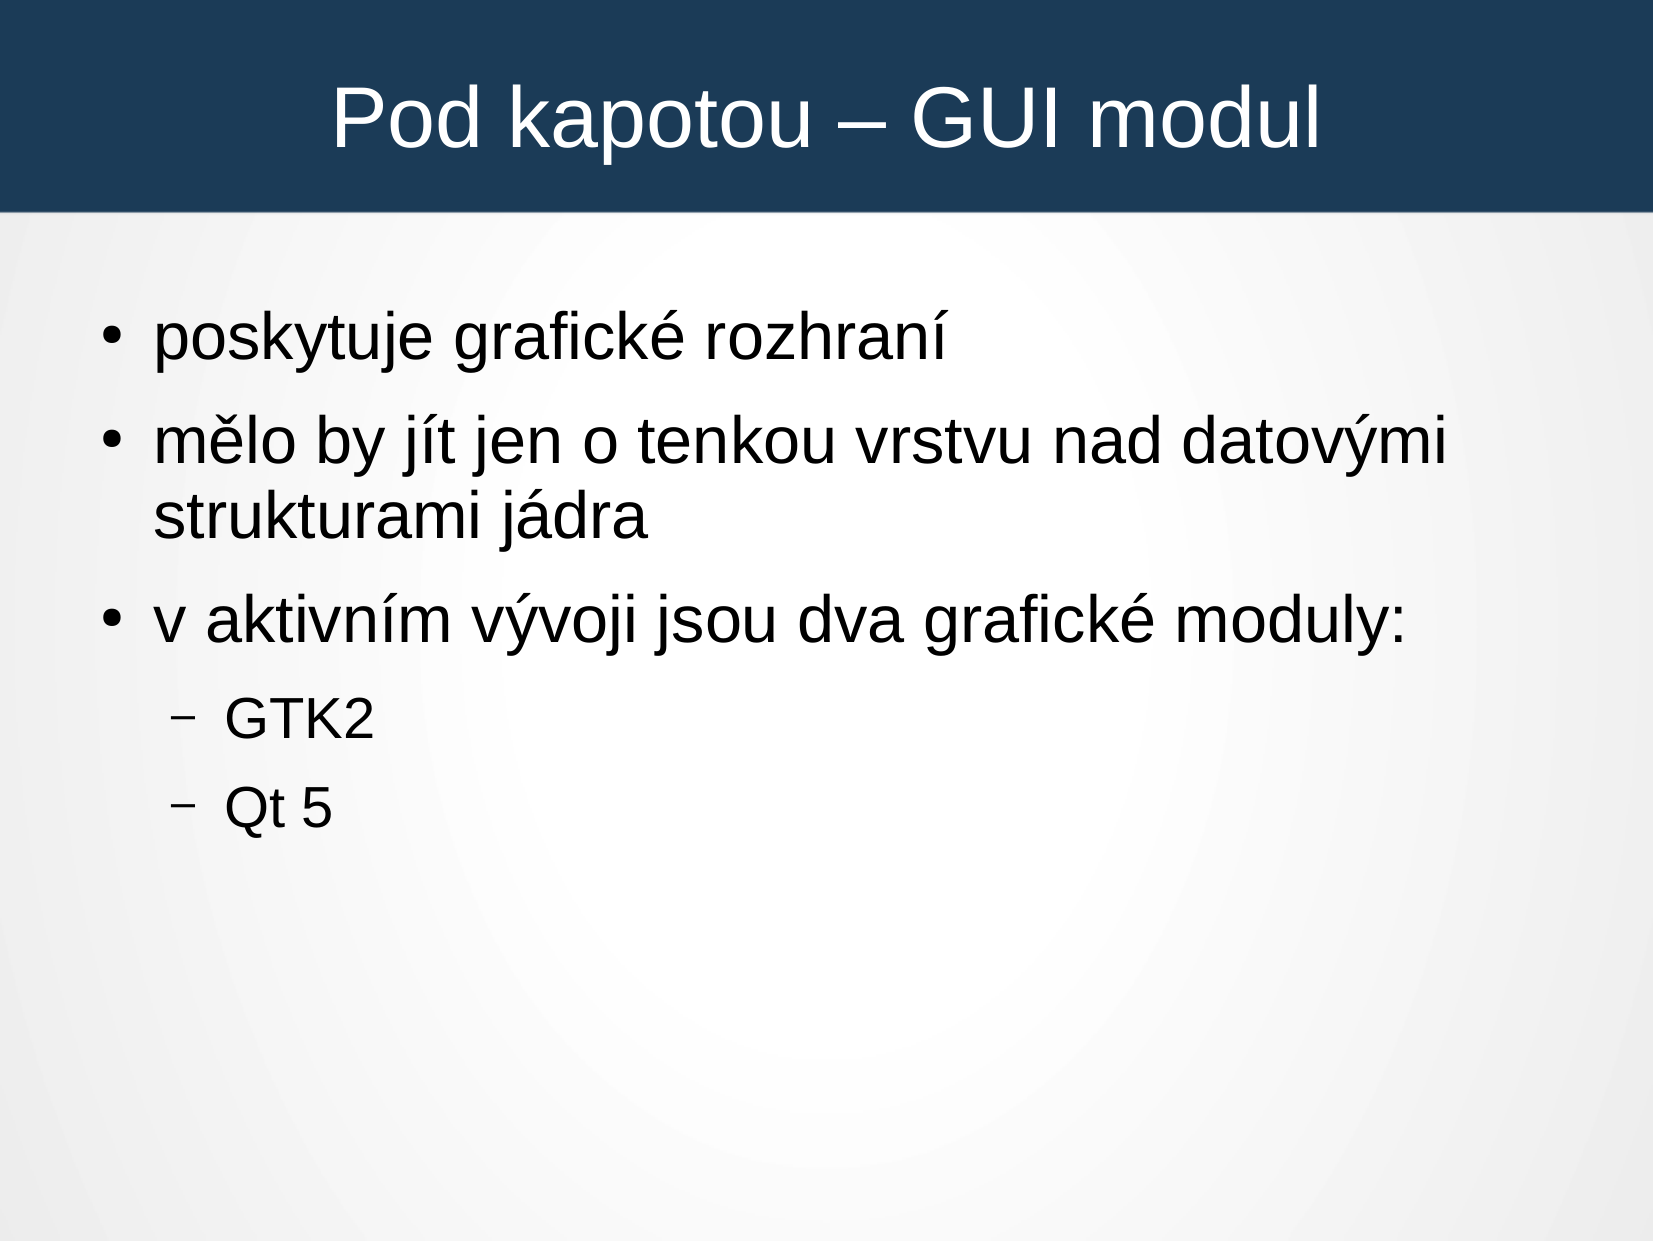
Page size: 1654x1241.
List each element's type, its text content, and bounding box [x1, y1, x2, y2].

picture [0, 0, 1653, 1241]
title Pod kapotou – GUI modul [82, 47, 1571, 189]
list poskytuje grafické rozhraní mělo by jít jen o tenkou vrstvu nad datovými strukturami jádra v aktivním vývoji jsou dva grafické moduly: GTK2 Qt 5 [82, 299, 1571, 1063]
